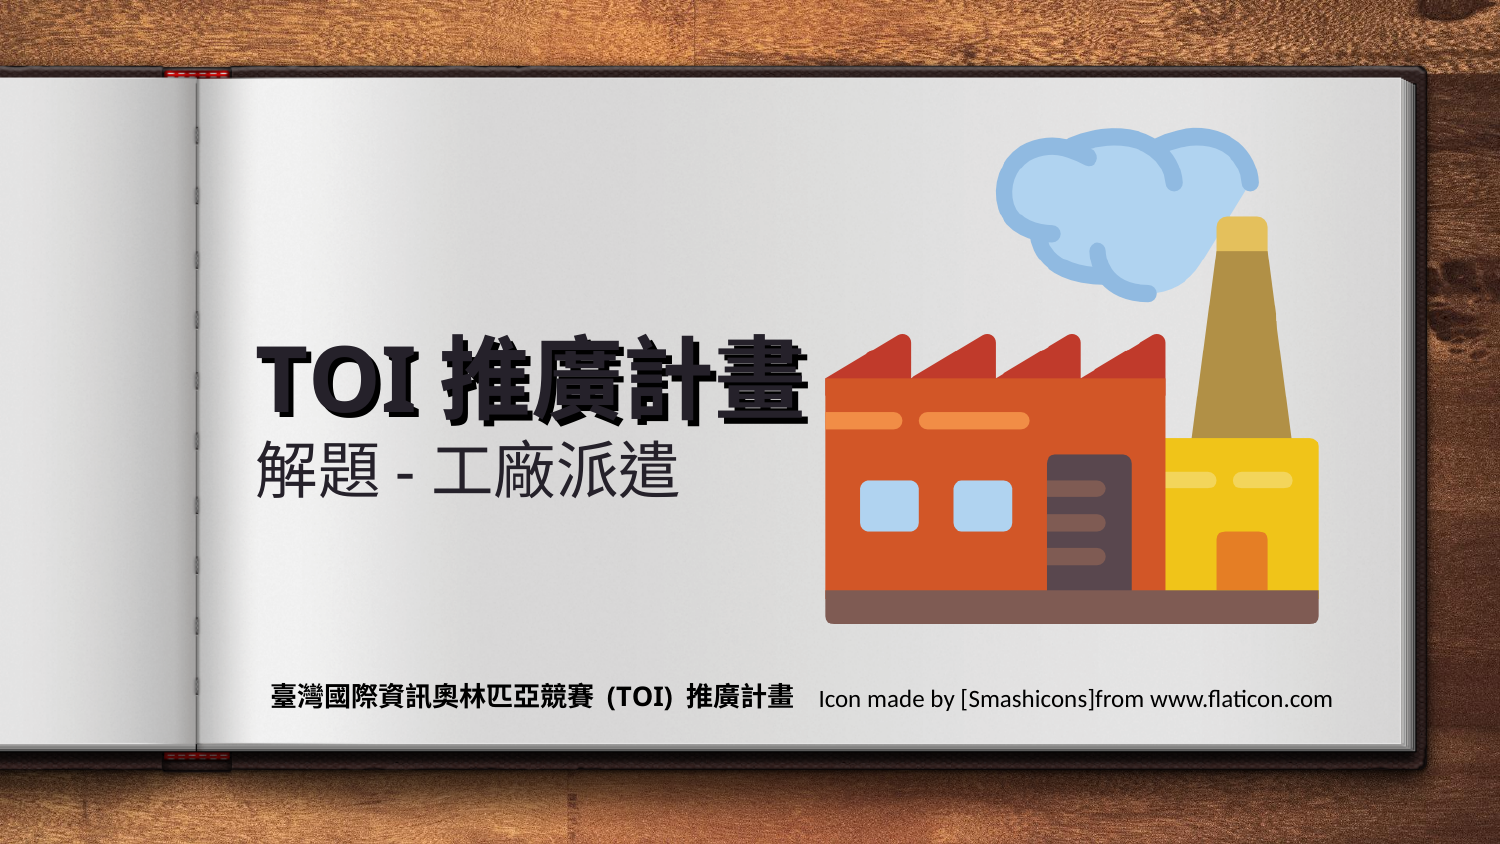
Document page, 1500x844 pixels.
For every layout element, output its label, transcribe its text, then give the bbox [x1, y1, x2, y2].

picture [821, 123, 1322, 624]
title TOI推廣計畫 解題-工廠派遣 [240, 262, 821, 565]
text_box Icon made by [Smashicons]from www.flaticon.com [804, 675, 1385, 720]
